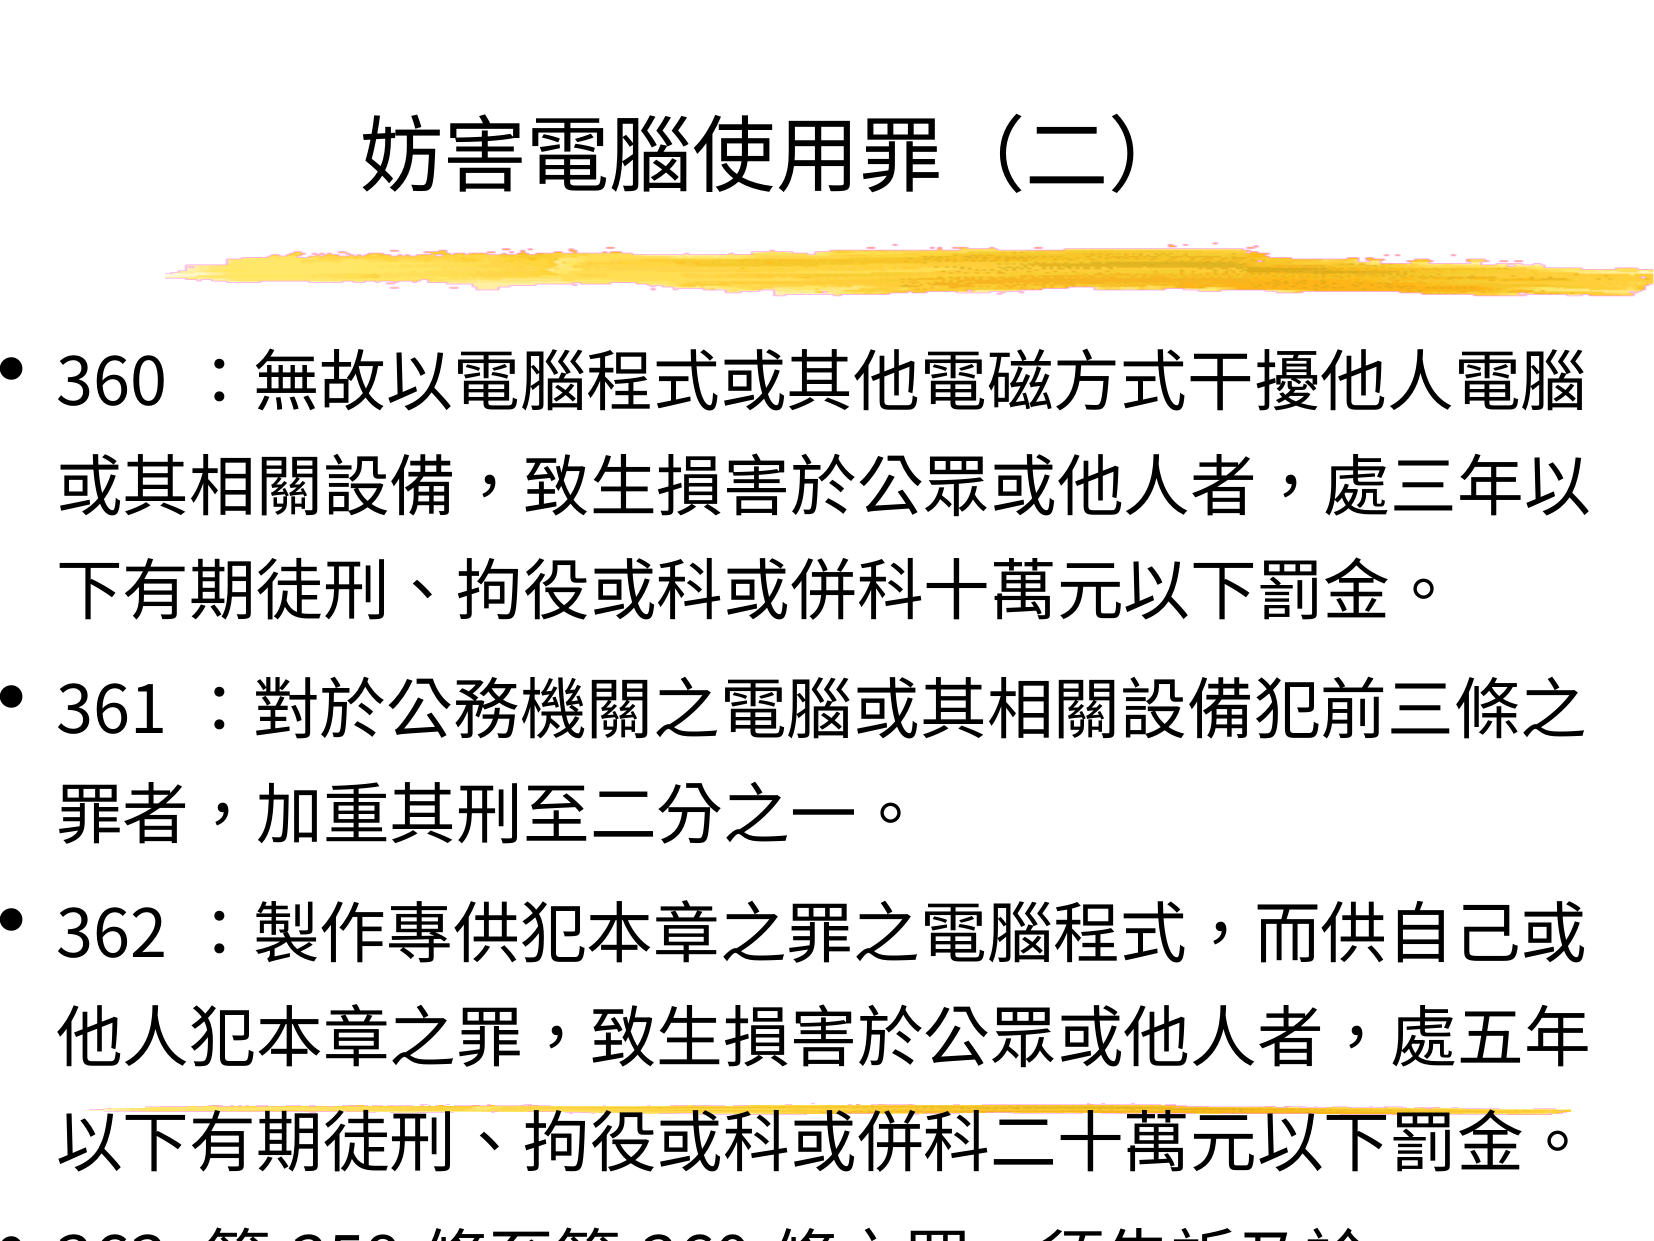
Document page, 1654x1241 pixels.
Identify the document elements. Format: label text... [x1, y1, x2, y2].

title 妨害電腦使用罪（二） [73, 39, 1479, 249]
picture [165, 237, 1654, 308]
list 360：無故以電腦程式或其他電磁方式干擾他人電腦或其相關設備，致生損害於公眾或他人者，處三年以下有期徒刑、拘役或科或併科十萬元以下罰金。 361：對於公務機關之電腦或其相關設備犯前三條之罪者，加重其刑至二分之一。 362：製作專供犯本章之罪之電腦程式，而供自己或他人犯本章之罪，致生損害於公眾或他人者，處五年以下有期徒刑、拘役或科或併科二十萬元以下罰金。 363:第358條至第360條之罪，須告訴乃論。 [0, 320, 1633, 1148]
